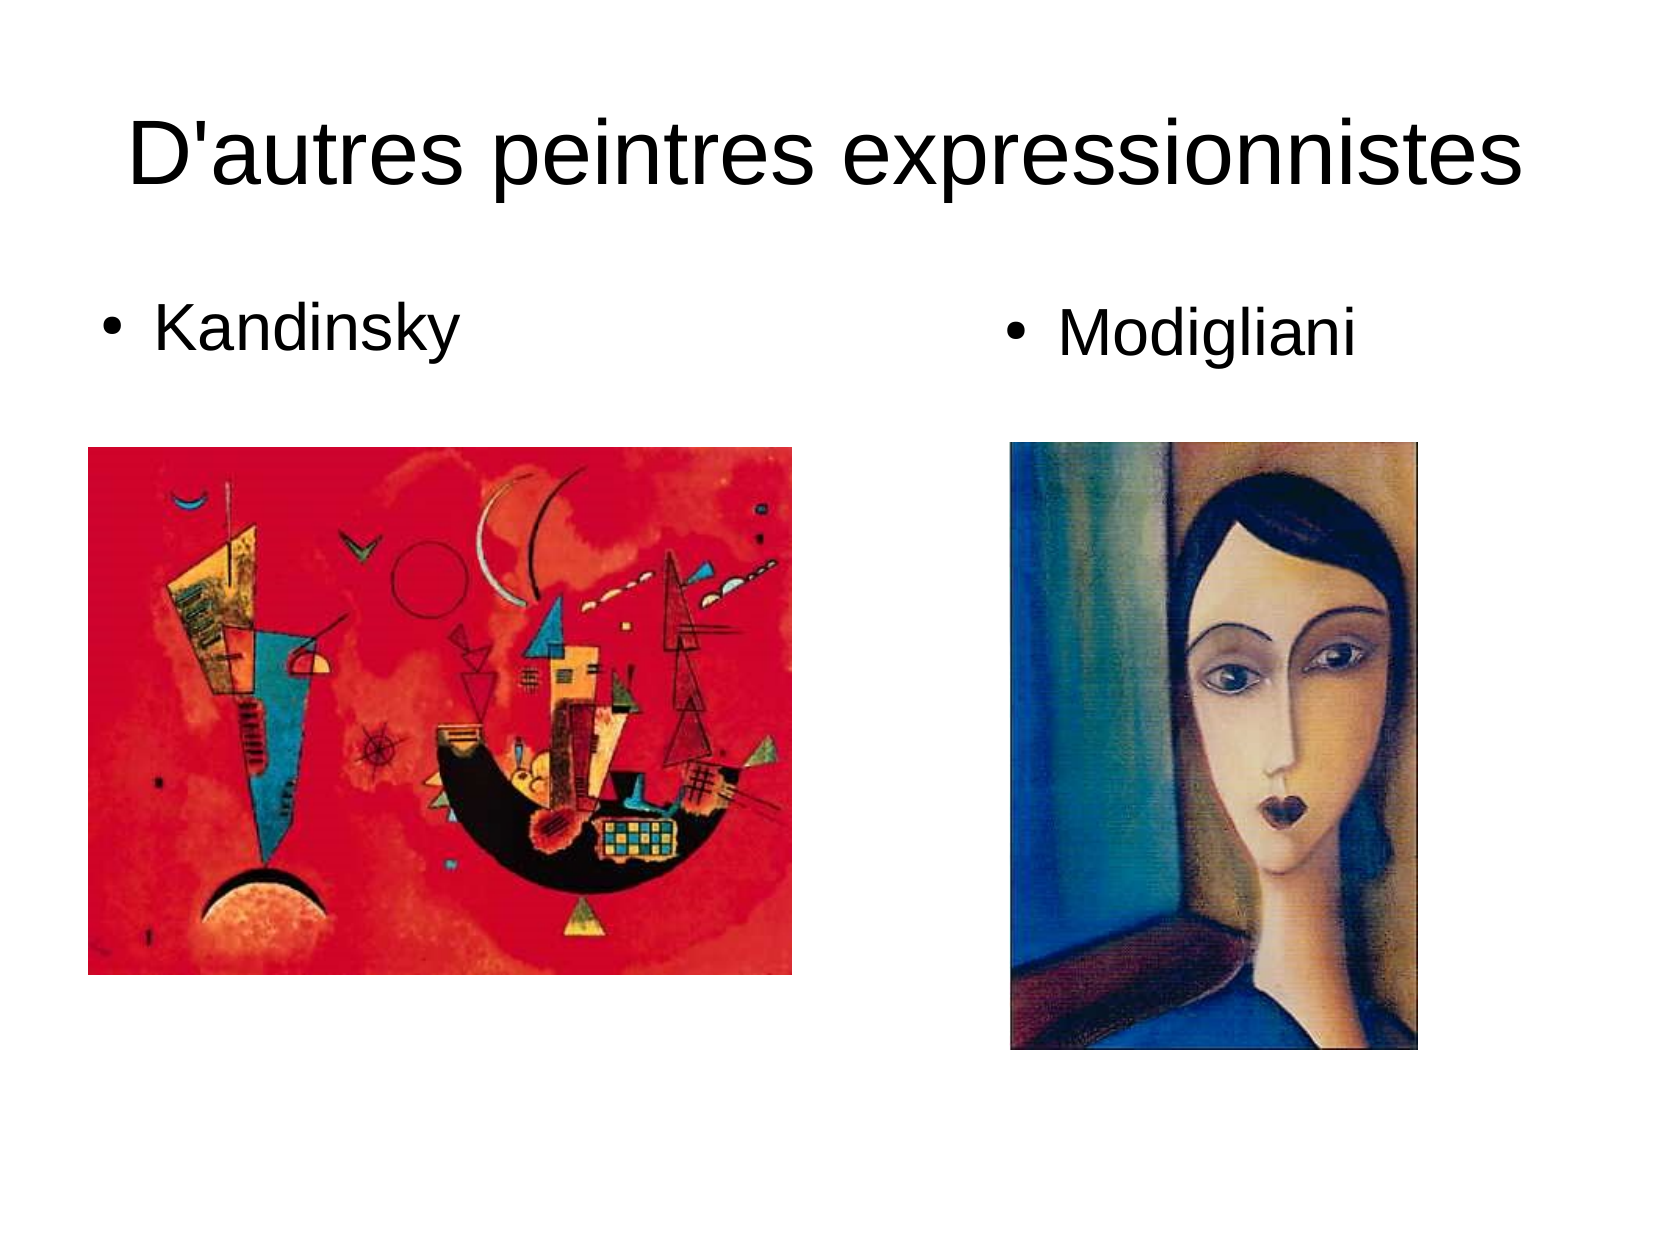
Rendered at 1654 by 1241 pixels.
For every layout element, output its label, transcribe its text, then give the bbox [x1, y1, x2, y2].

title D'autres peintres expressionnistes [82, 49, 1571, 257]
picture [1072, 720, 1077, 729]
list Modigliani [986, 295, 1654, 1099]
picture [1065, 804, 1077, 808]
list Kandinsky [82, 290, 809, 1094]
picture [88, 447, 792, 975]
picture [1009, 442, 1418, 1050]
